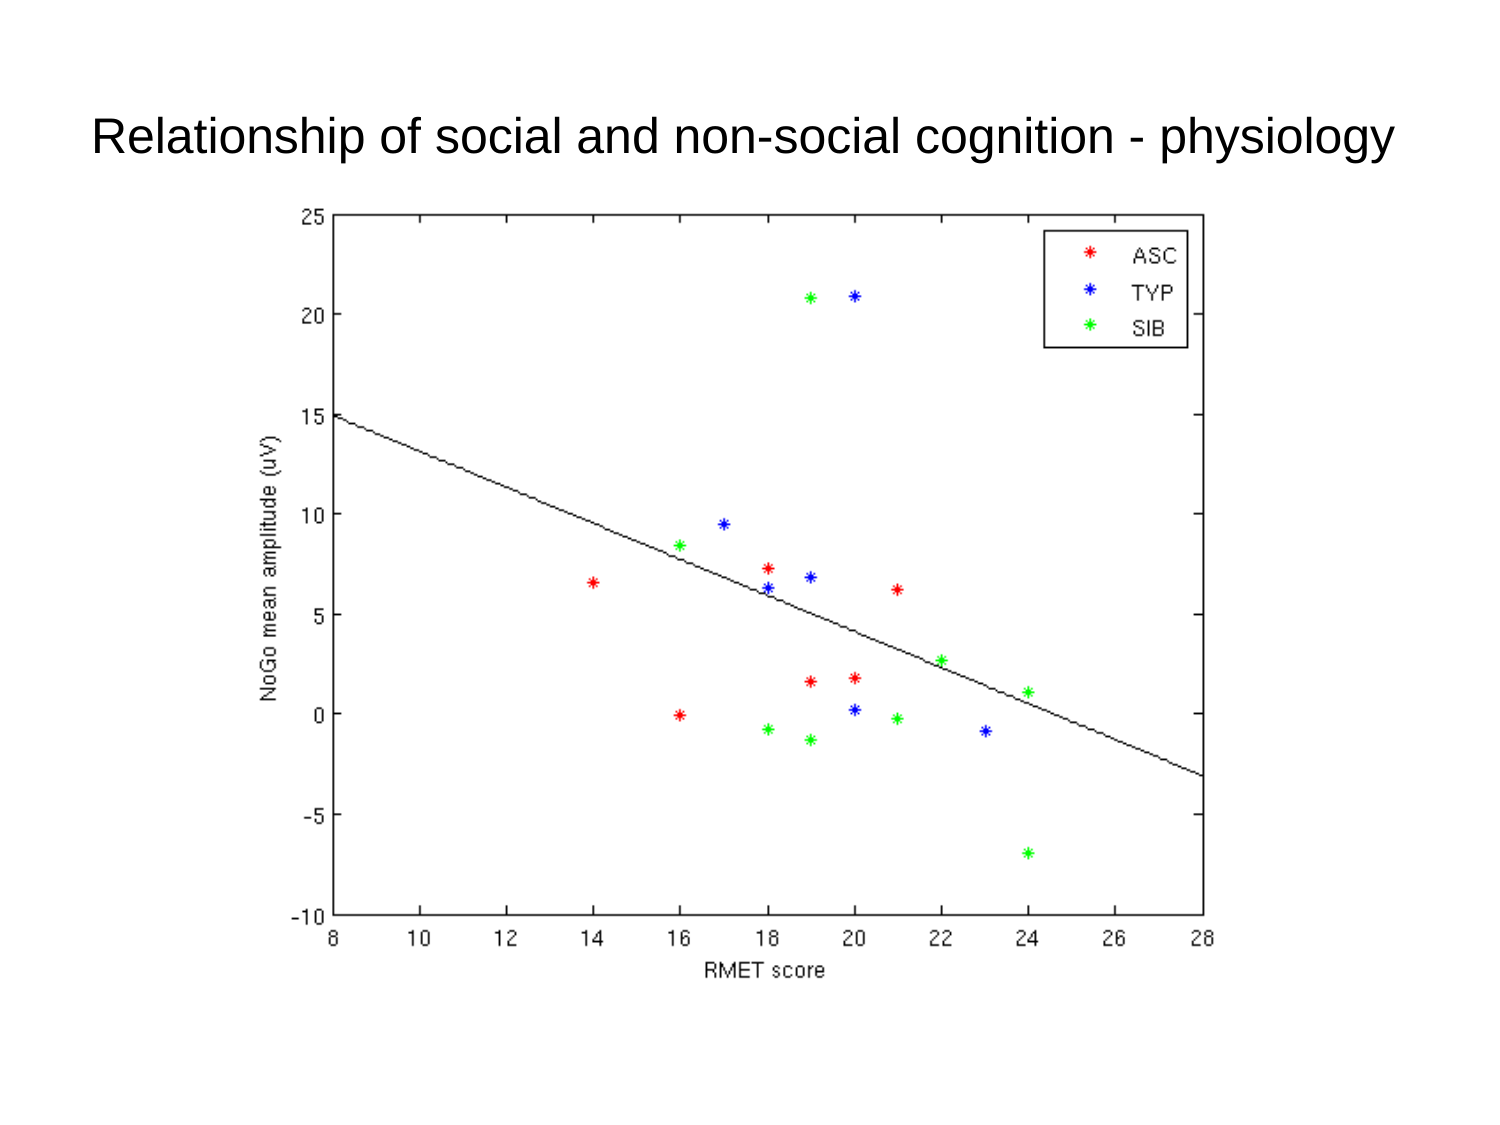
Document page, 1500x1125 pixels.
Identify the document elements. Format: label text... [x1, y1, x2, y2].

picture [186, 183, 1309, 1010]
title Relationship of social and non-social cognition - physiology [76, 78, 1412, 183]
